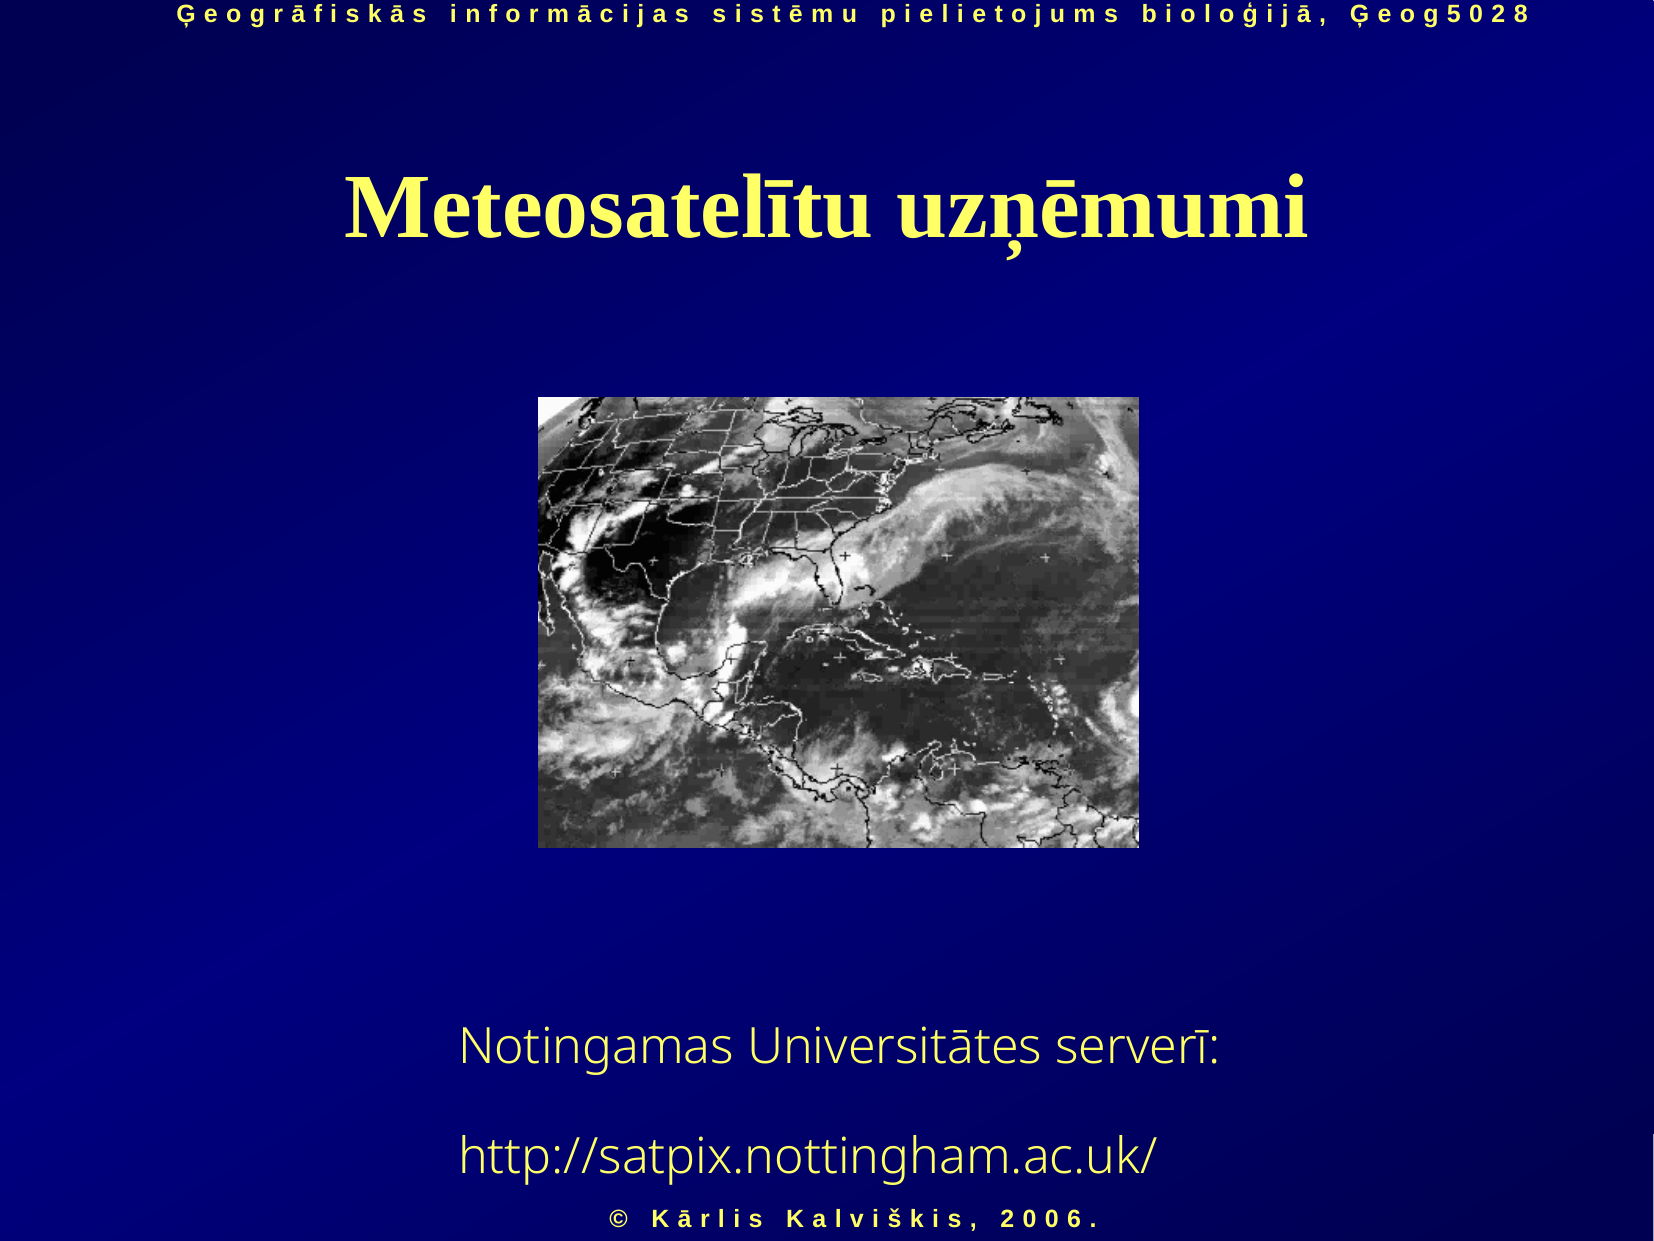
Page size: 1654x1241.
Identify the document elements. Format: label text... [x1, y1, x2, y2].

picture [538, 397, 1139, 848]
title Meteosatelītu uzņēmumi [121, 102, 1534, 311]
text_box Notingamas Universitātes serverī: http://satpix.nottingham.ac.uk/ [404, 1010, 1281, 1167]
